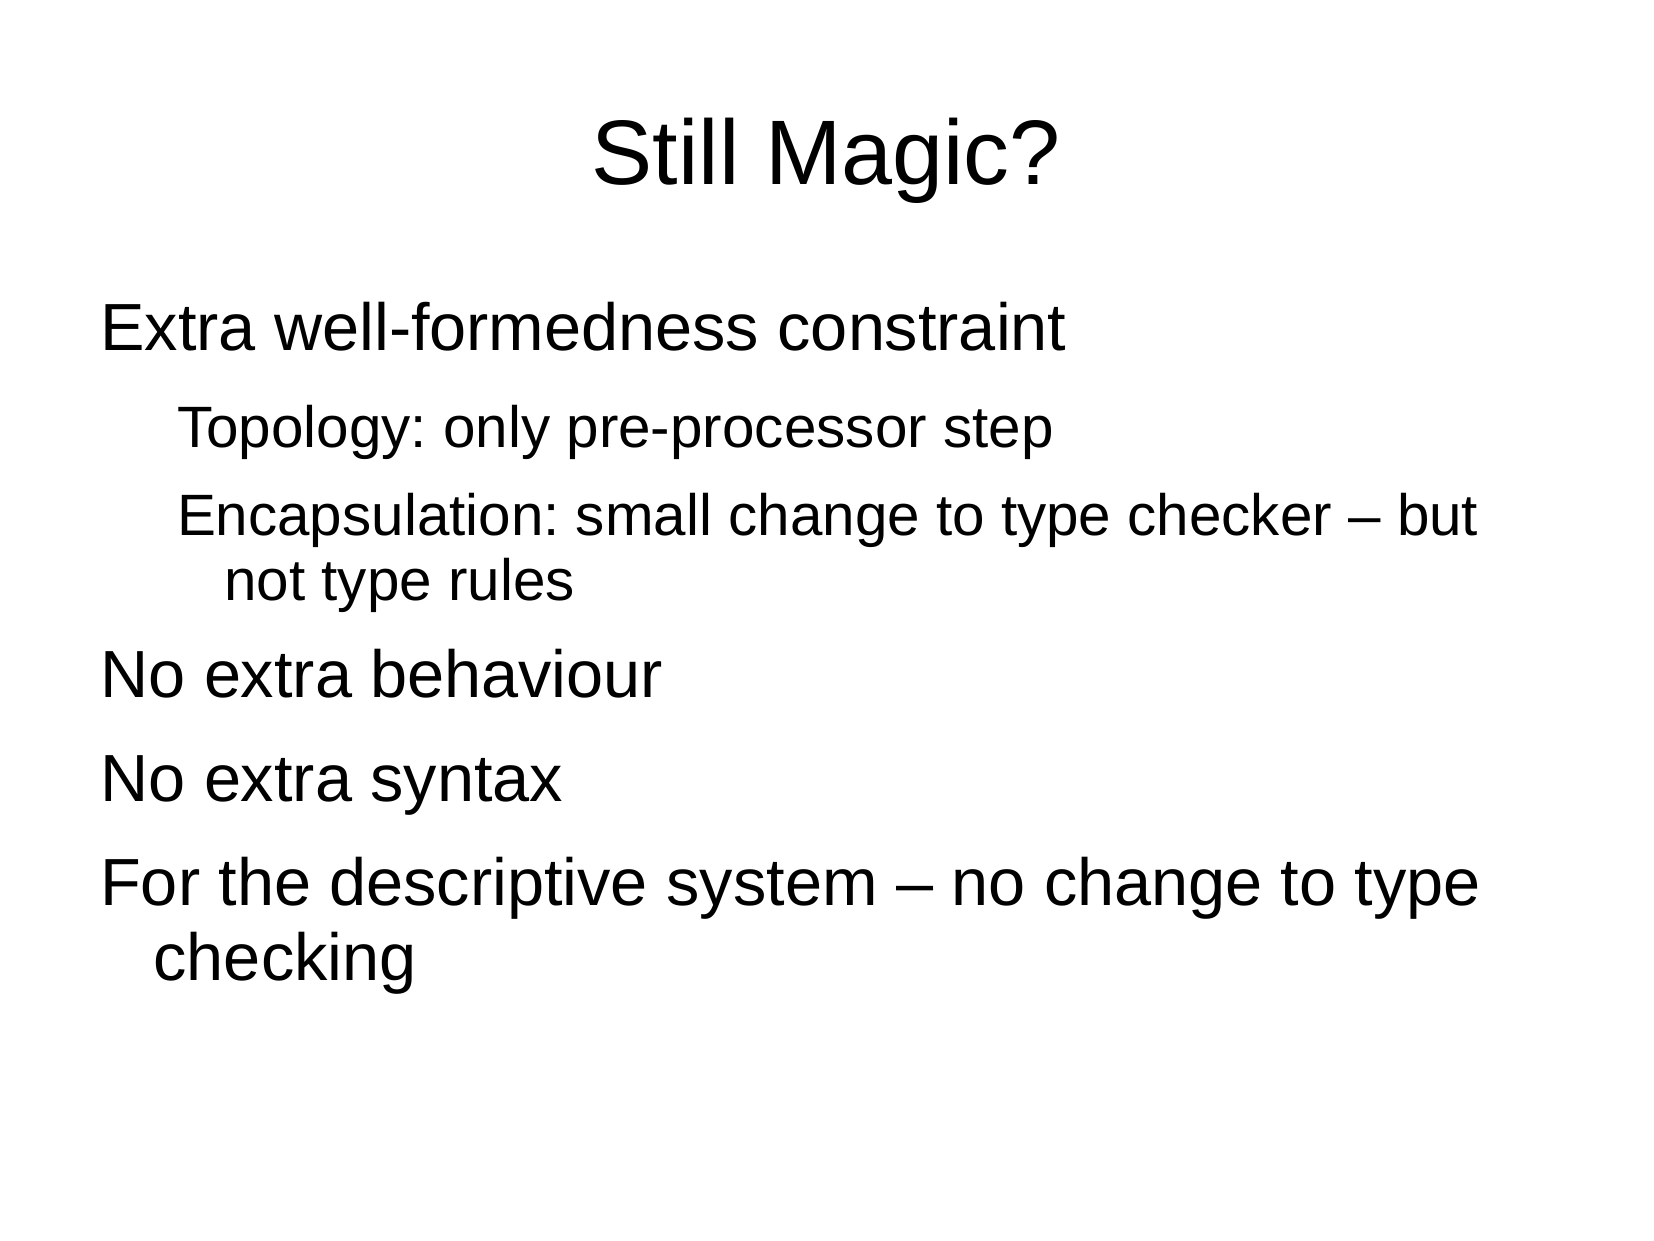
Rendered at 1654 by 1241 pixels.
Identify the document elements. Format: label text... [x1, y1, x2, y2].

title Still Magic? [82, 56, 1571, 250]
list Extra well-formedness constraint Topology: only pre-processor step Encapsulation: small change to type checker – but not type rules No extra behaviour No extra syntax For the descriptive system – no change to type checking [82, 290, 1571, 1094]
